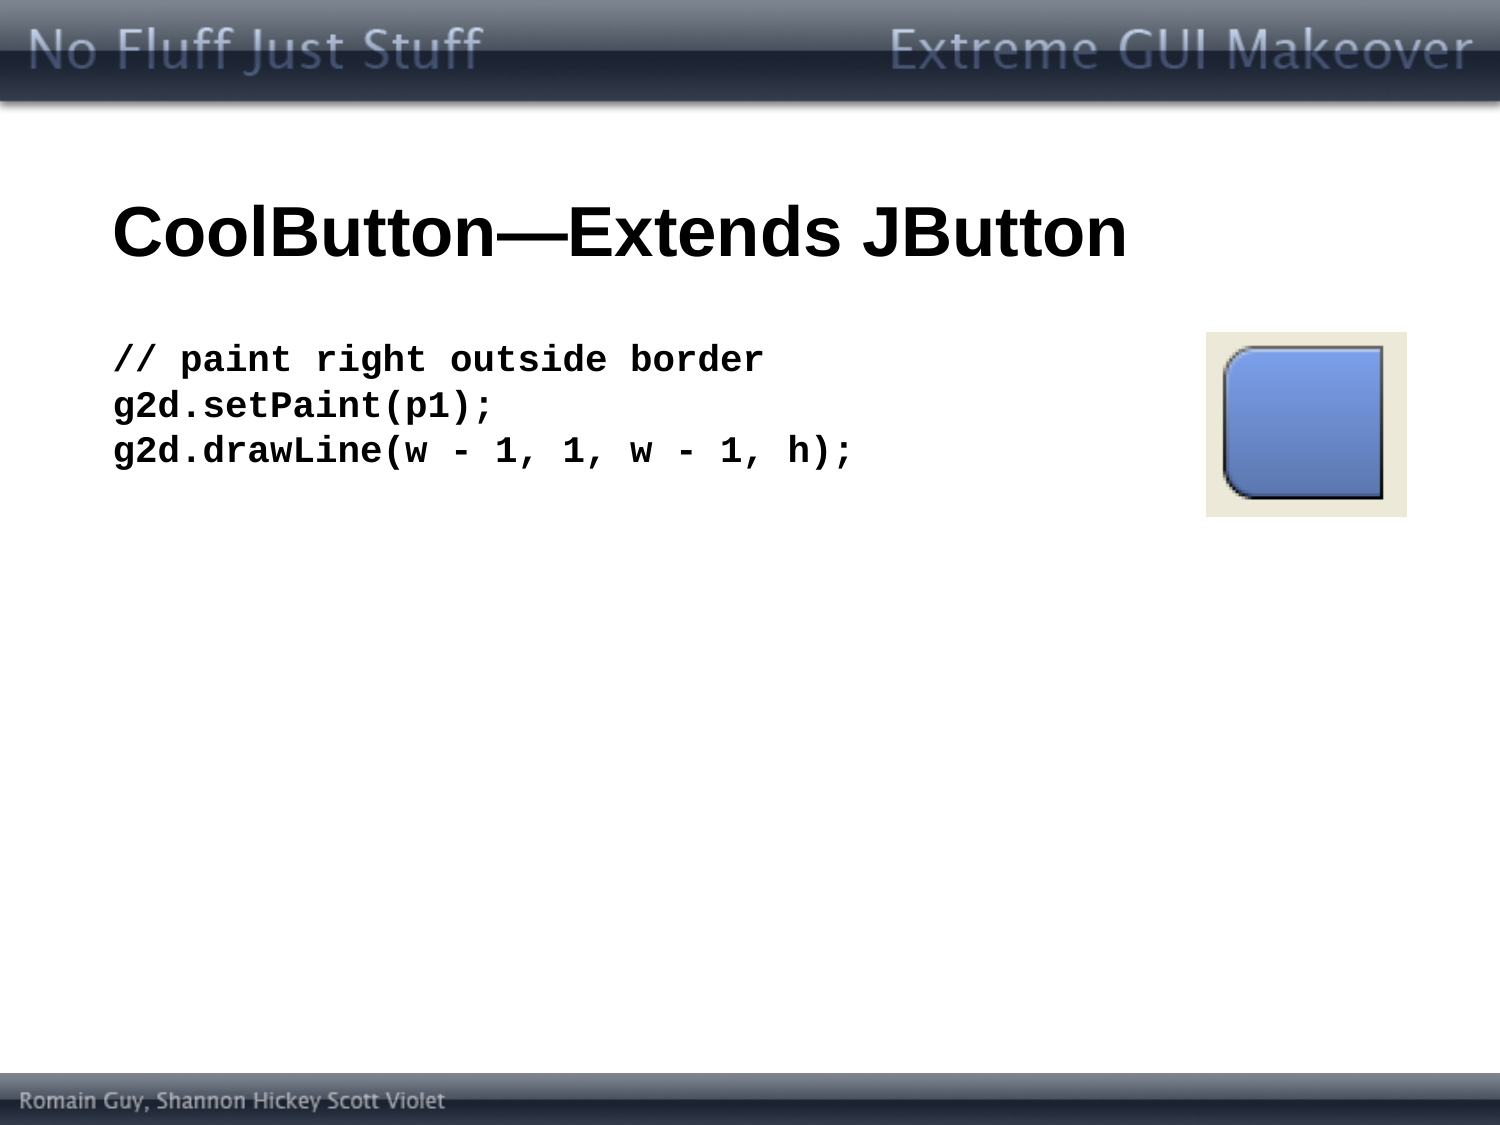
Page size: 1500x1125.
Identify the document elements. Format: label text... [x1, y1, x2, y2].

title CoolButton—Extends JButton [112, 119, 1417, 271]
picture [1206, 332, 1407, 518]
picture [0, 0, 1500, 114]
picture [0, 1073, 1500, 1125]
text_box // paint right outside border g2d.setPaint(p1); g2d.drawLine(w - 1, 1, w - 1, h); [112, 337, 1238, 1023]
